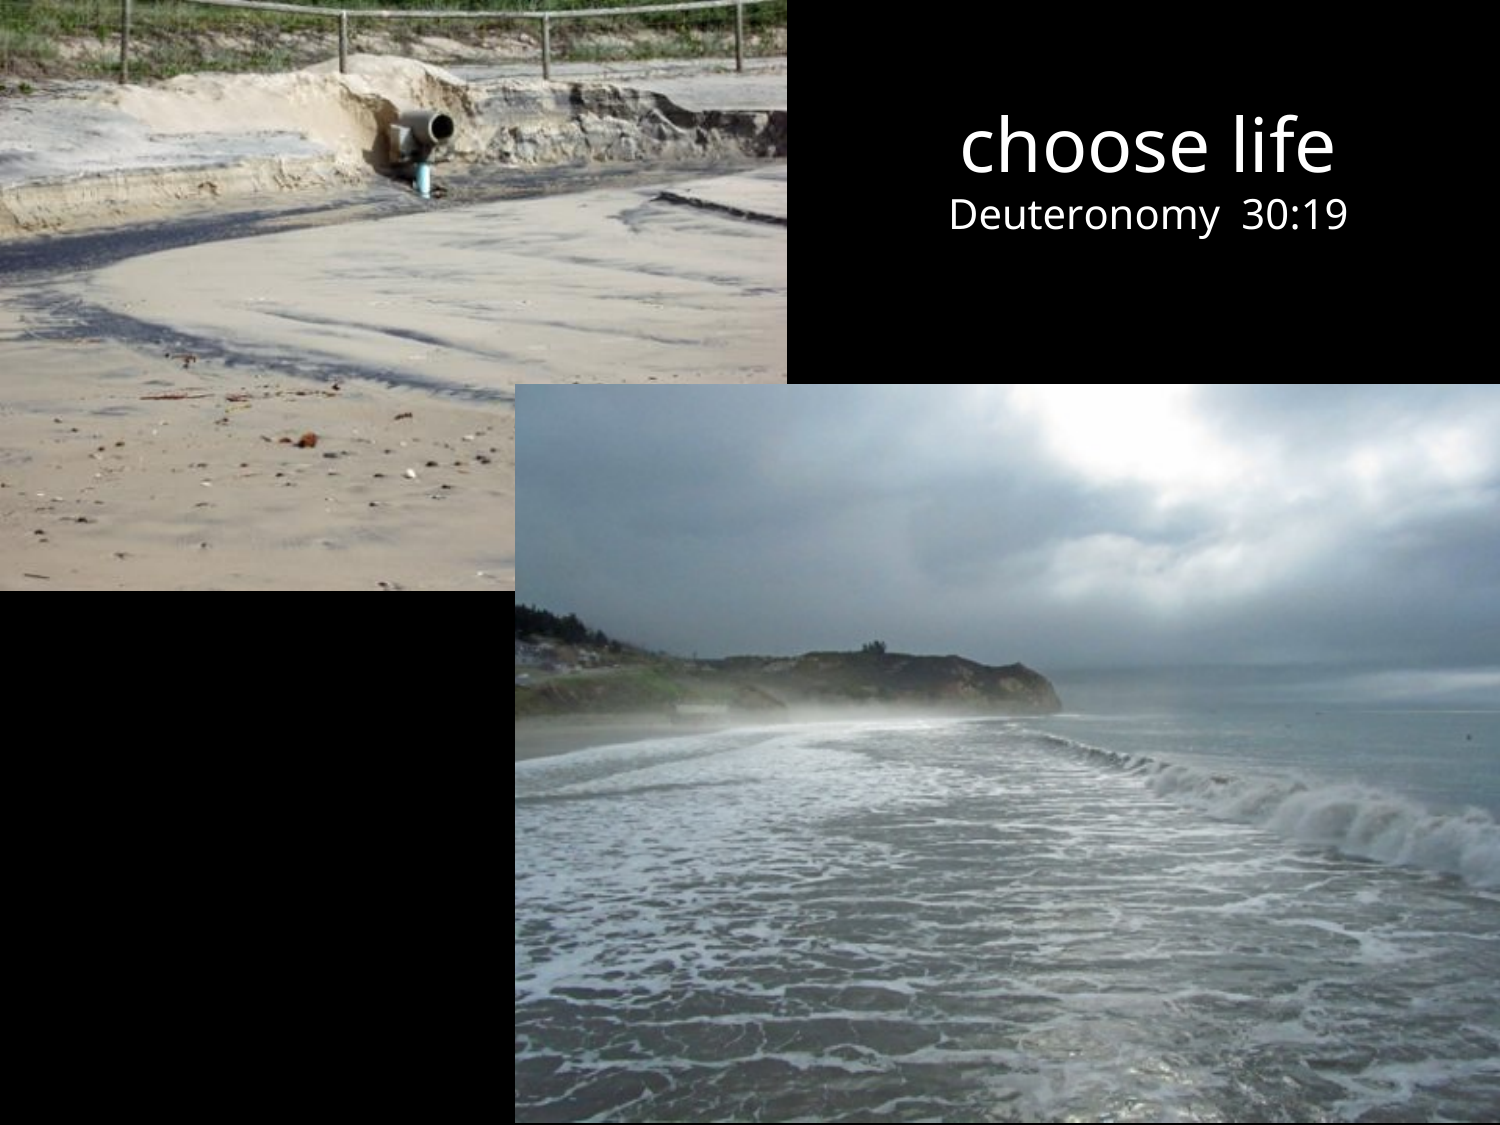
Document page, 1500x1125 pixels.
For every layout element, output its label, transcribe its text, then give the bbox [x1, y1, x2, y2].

picture [0, 0, 1500, 1123]
text_box choose life Deuteronomy 30:19 [797, 0, 1500, 381]
